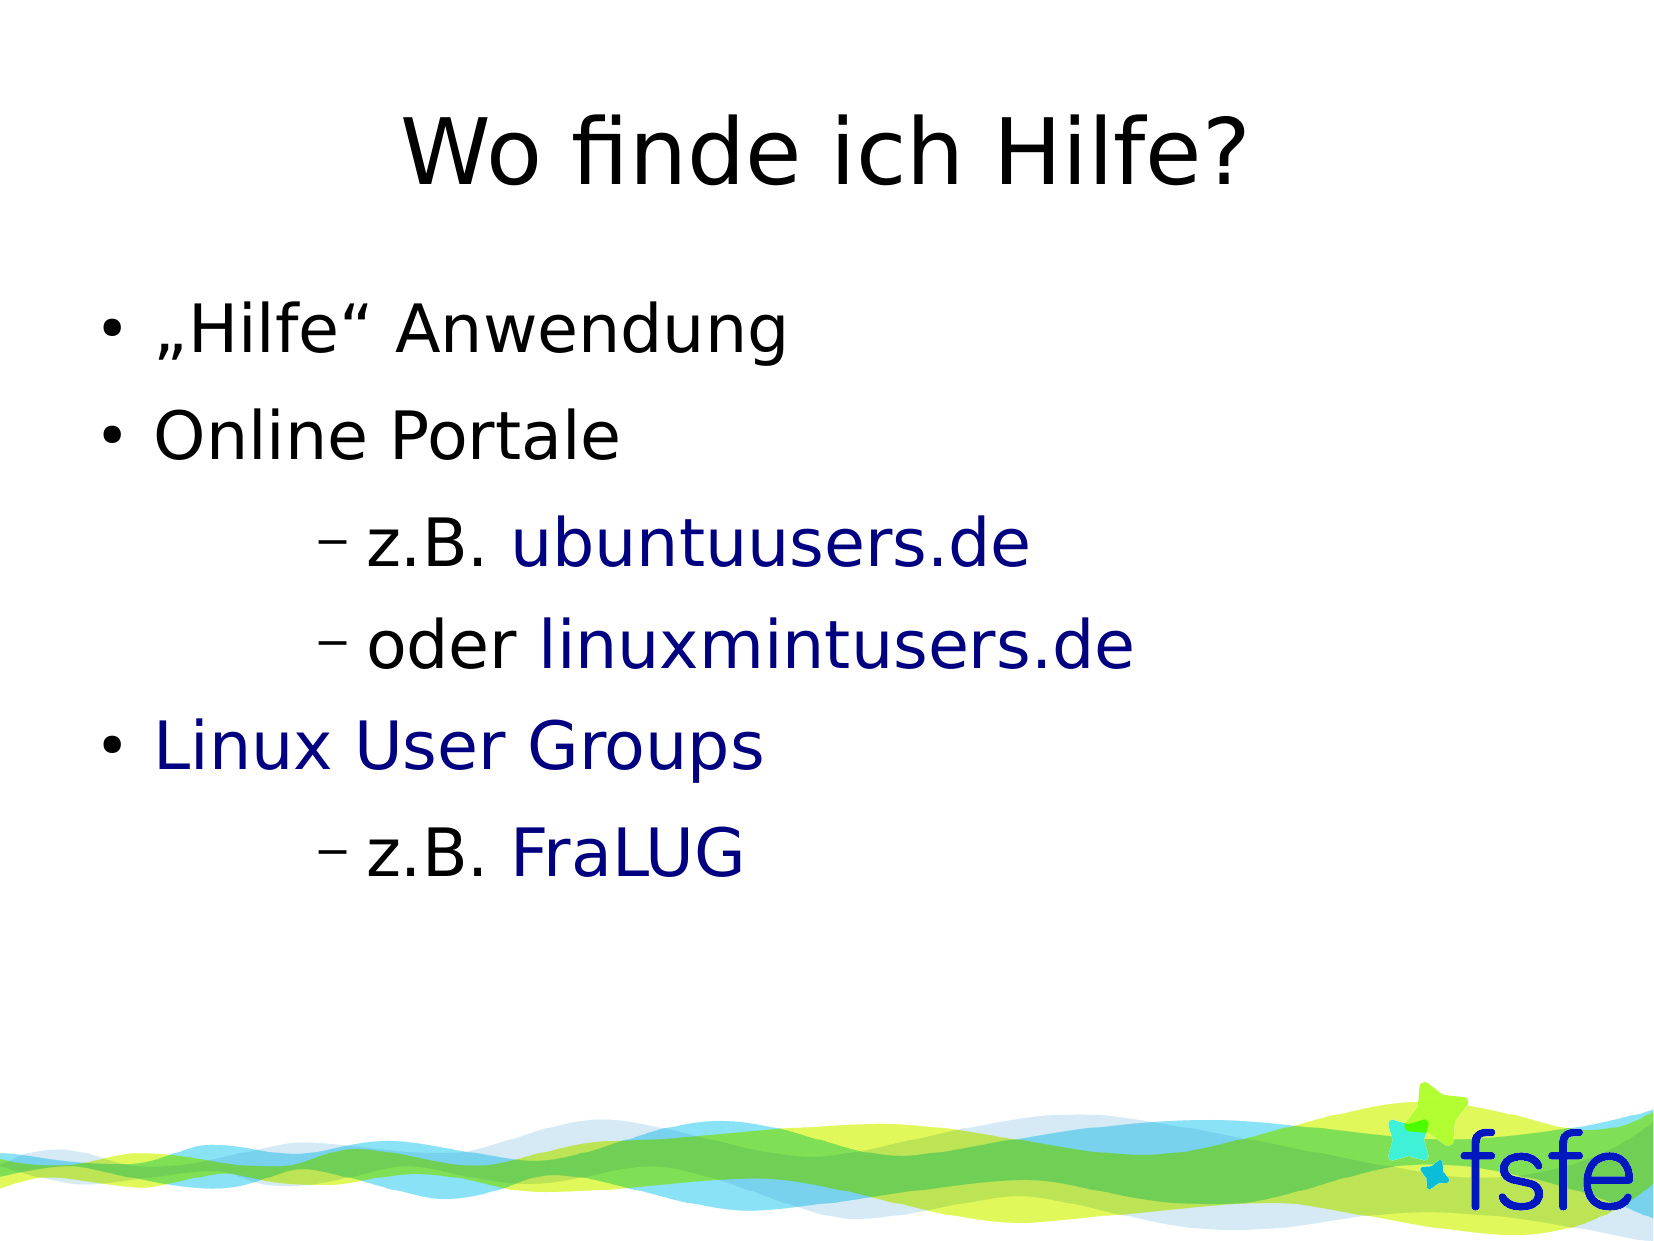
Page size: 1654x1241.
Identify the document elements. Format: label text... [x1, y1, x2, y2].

title Wo finde ich Hilfe? [82, 49, 1571, 257]
list „Hilfe“ Anwendung Online Portale z.B. ubuntuusers.de oder linuxmintusers.de Linux User Groups z.B. FraLUG [82, 290, 1571, 1010]
picture [0, 1081, 1654, 1241]
